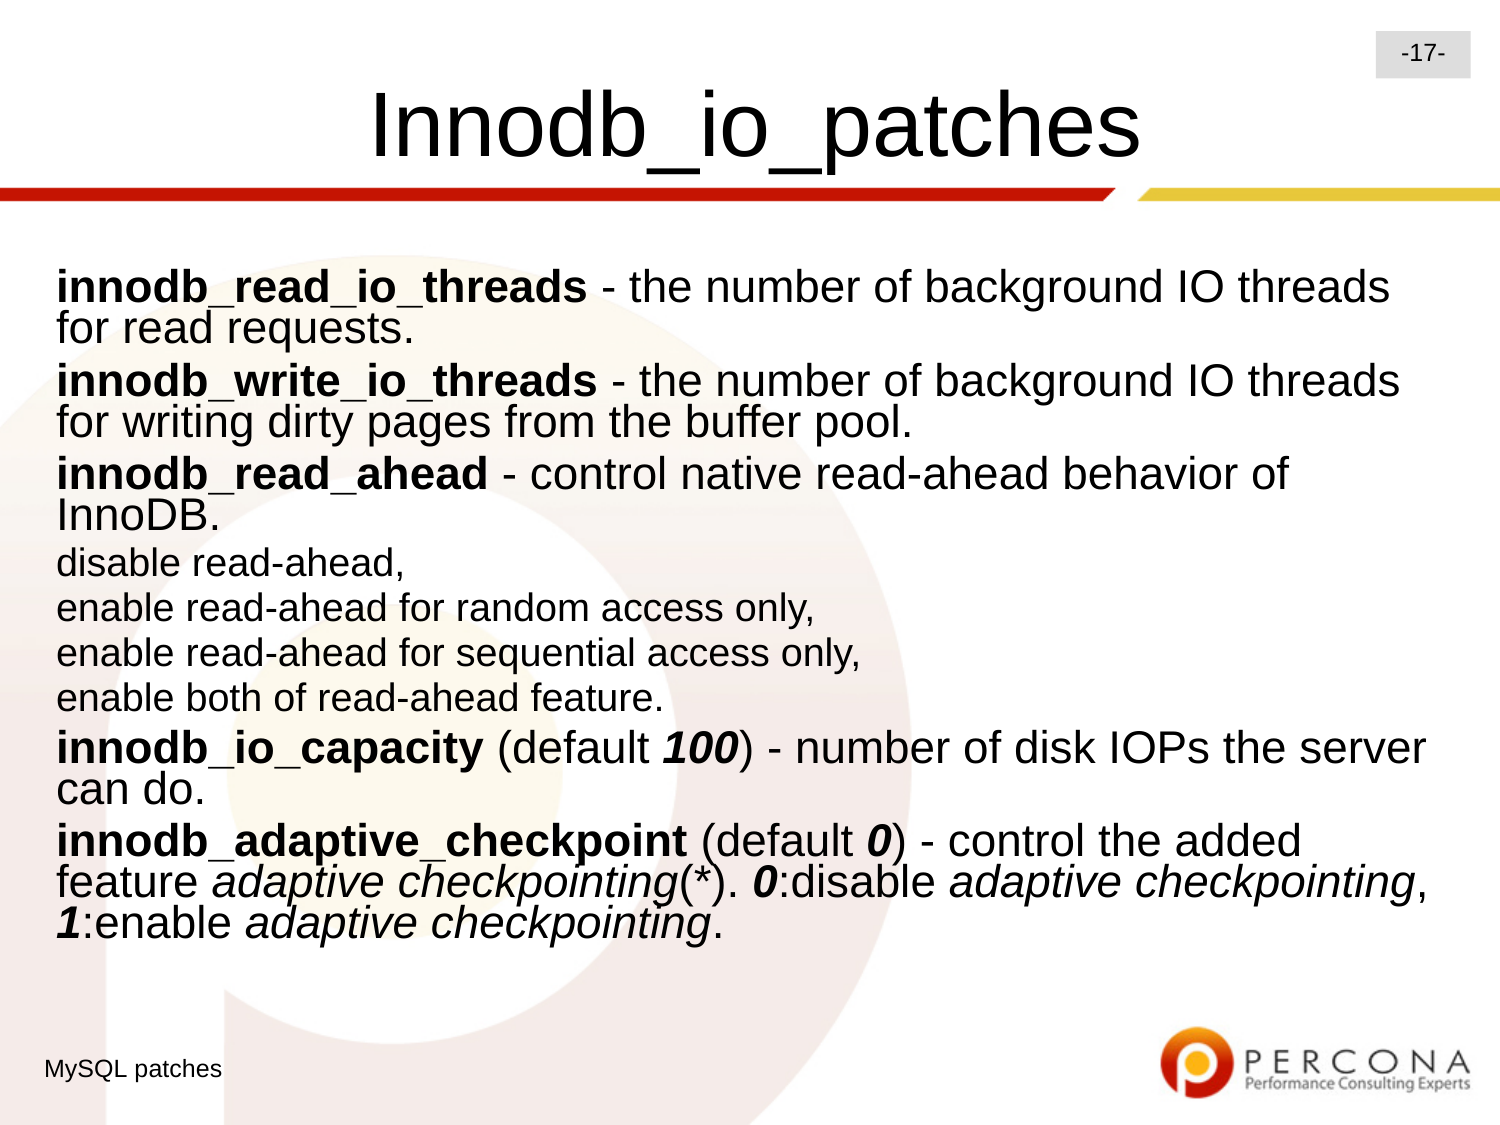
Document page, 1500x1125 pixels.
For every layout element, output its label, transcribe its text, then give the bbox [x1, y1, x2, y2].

title Innodb_io_patches [41, 54, 1471, 195]
picture [0, 0, 1500, 1125]
list innodb_read_io_threads - the number of background IO threads for read requests. innodb_write_io_threads - the number of background IO threads for writing dirty pages from the buffer pool. innodb_read_ahead - control native read-ahead behavior of InnoDB. disable read-ahead, enable read-ahead for random access only, enable read-ahead for sequential access only, enable both of read-ahead feature. innodb_io_capacity (default 100) - number of disk IOPs the server can do. innodb_adaptive_checkpoint (default 0) - control the added feature adaptive checkpointing(*). 0:disable adaptive checkpointing, 1:enable adaptive checkpointing. [41, 262, 1471, 1052]
text_box MySQL patches [29, 1046, 1129, 1103]
text_box -1- [1375, 31, 1471, 54]
